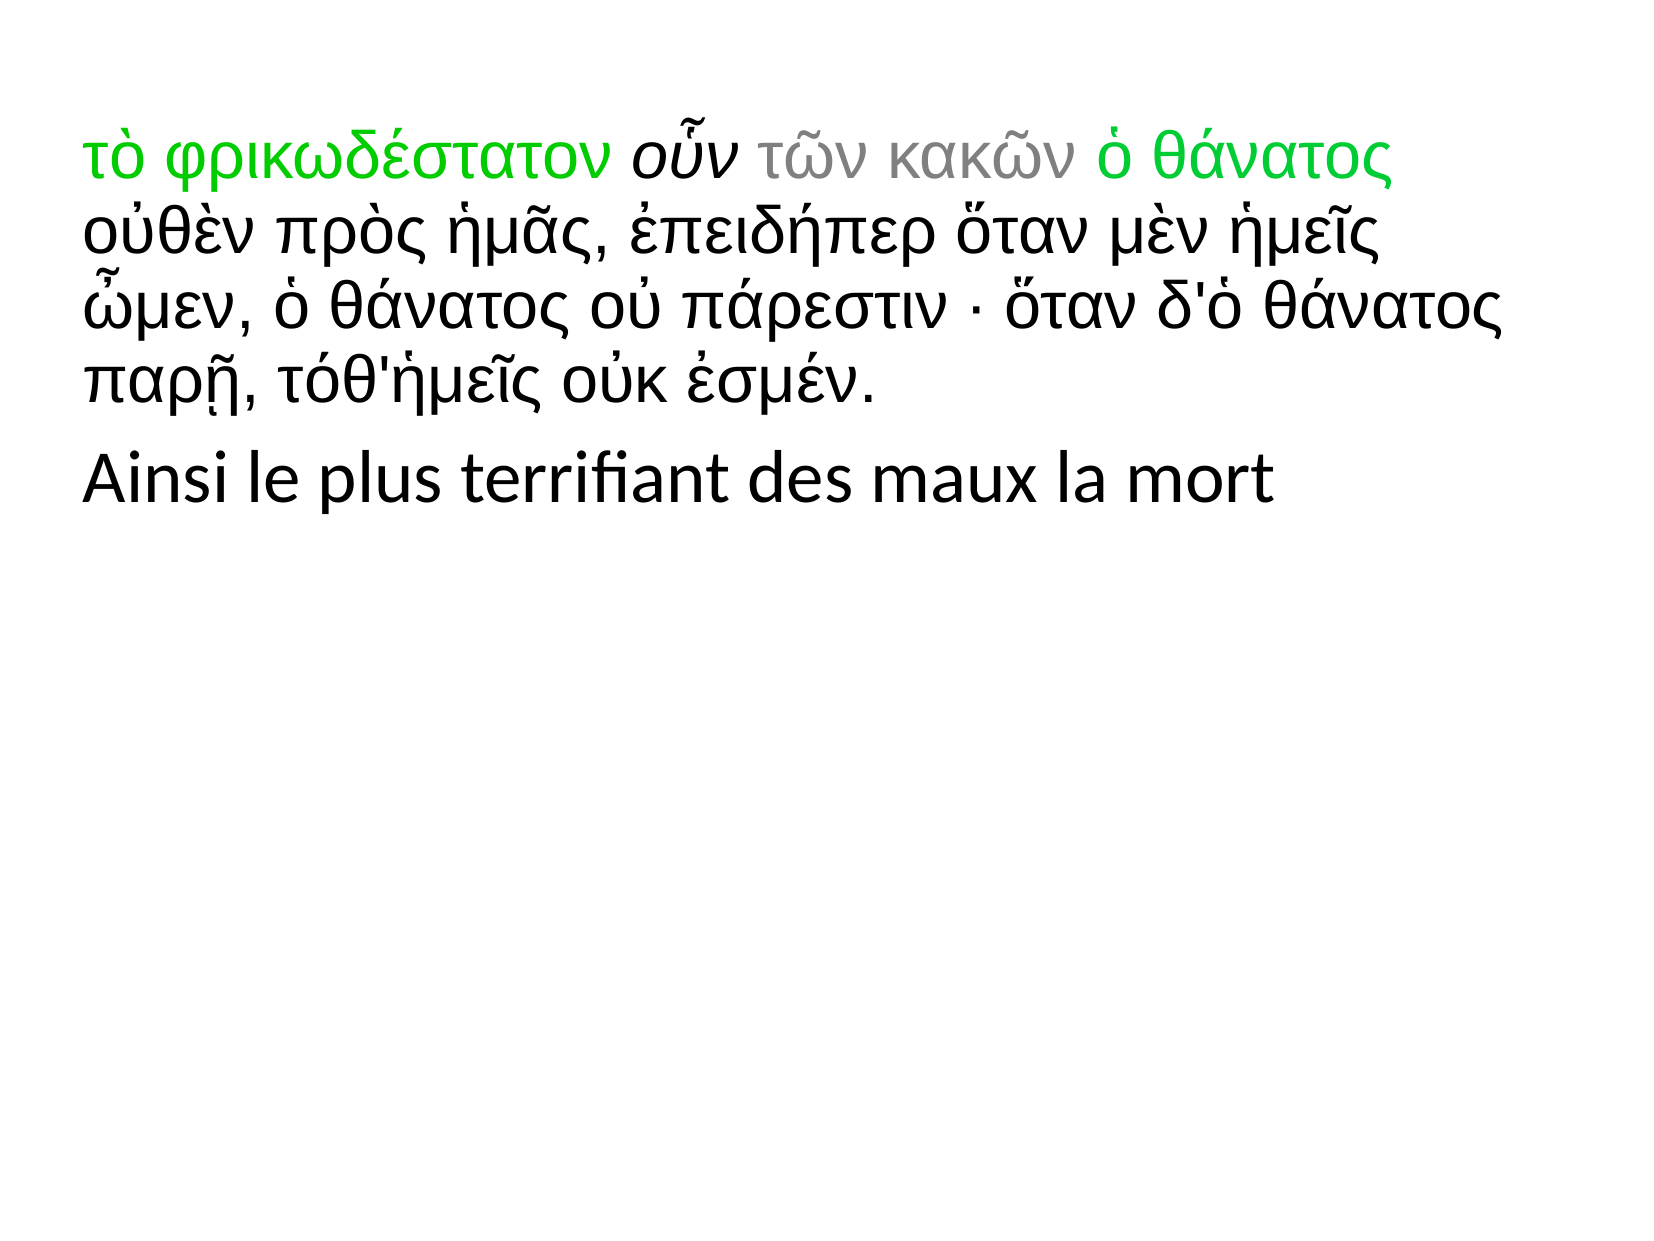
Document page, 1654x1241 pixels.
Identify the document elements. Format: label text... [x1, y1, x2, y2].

list τὸ φρικωδέστατον οὗν τῶν κακῶν ὁ θάνατος οὐθὲν πρὸς ἡμᾶς, ἐπειδήπερ ὅταν μὲν ἡμεῖς ὦμεν, ὁ θάνατος οὐ πάρεστιν · ὅταν δ'ὁ θάνατος παρῇ, τόθ'ἡμεῖς οὐκ ἐσμέν. Ainsi le plus terrifiant des maux la mort [82, 118, 1571, 1121]
